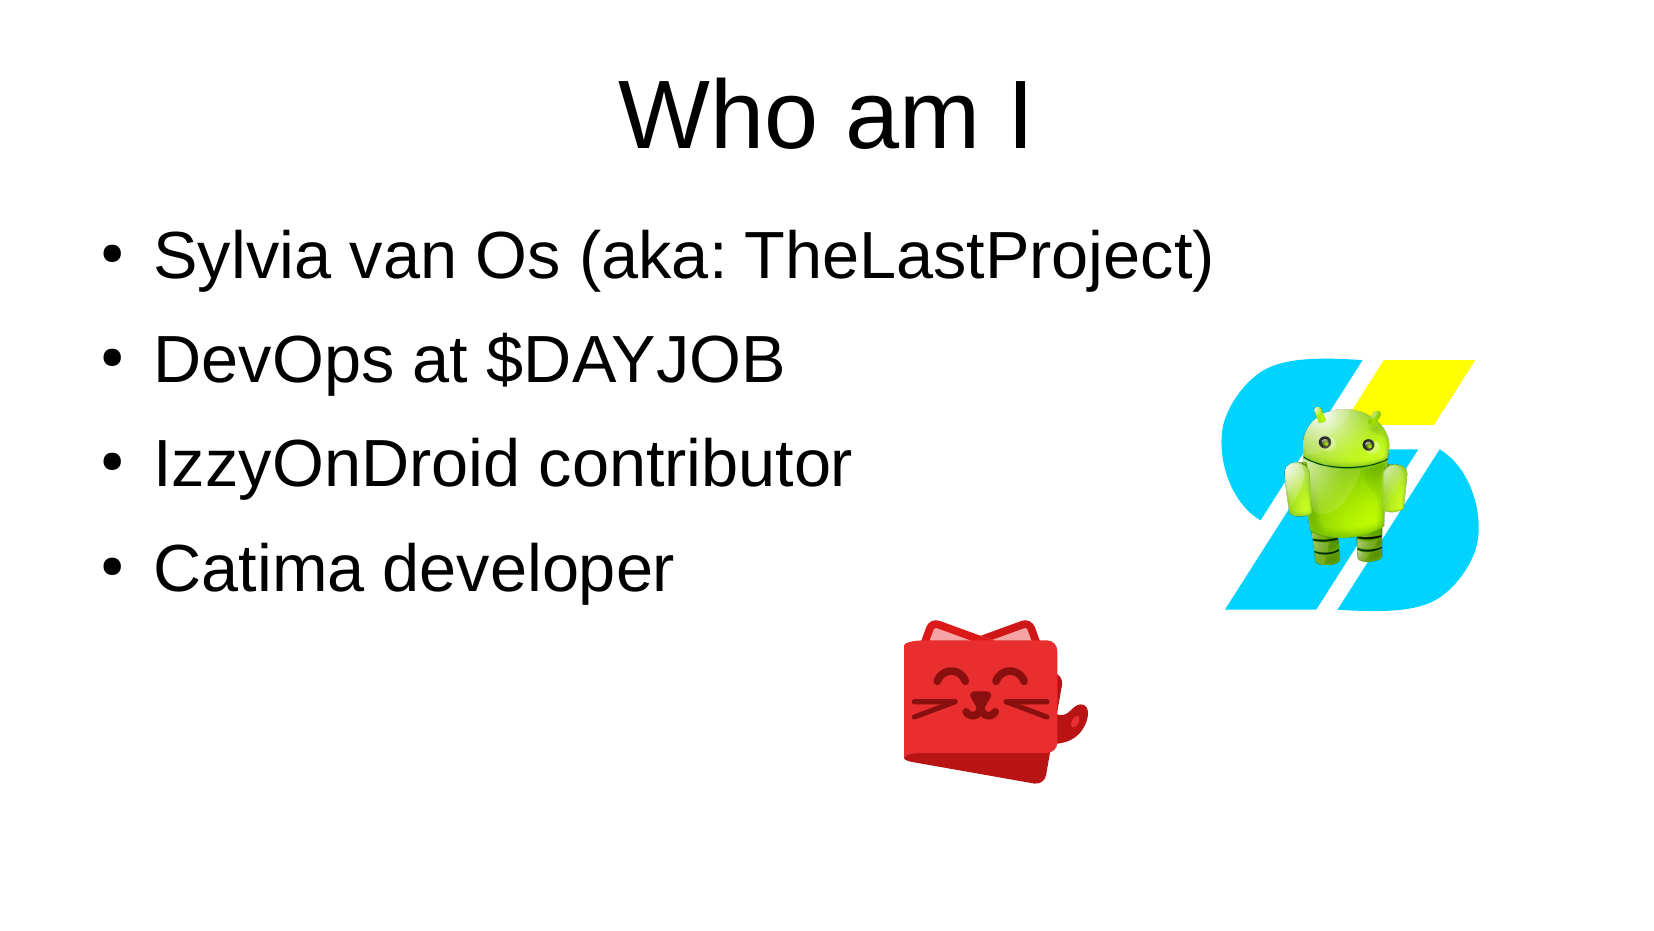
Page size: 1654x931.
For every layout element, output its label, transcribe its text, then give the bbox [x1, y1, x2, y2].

picture [1200, 337, 1499, 636]
picture [846, 562, 1126, 841]
title Who am I [82, 37, 1571, 193]
list Sylvia van Os (aka: TheLastProject) DevOps at $DAYJOB IzzyOnDroid contributor Catima developer [82, 217, 1571, 758]
